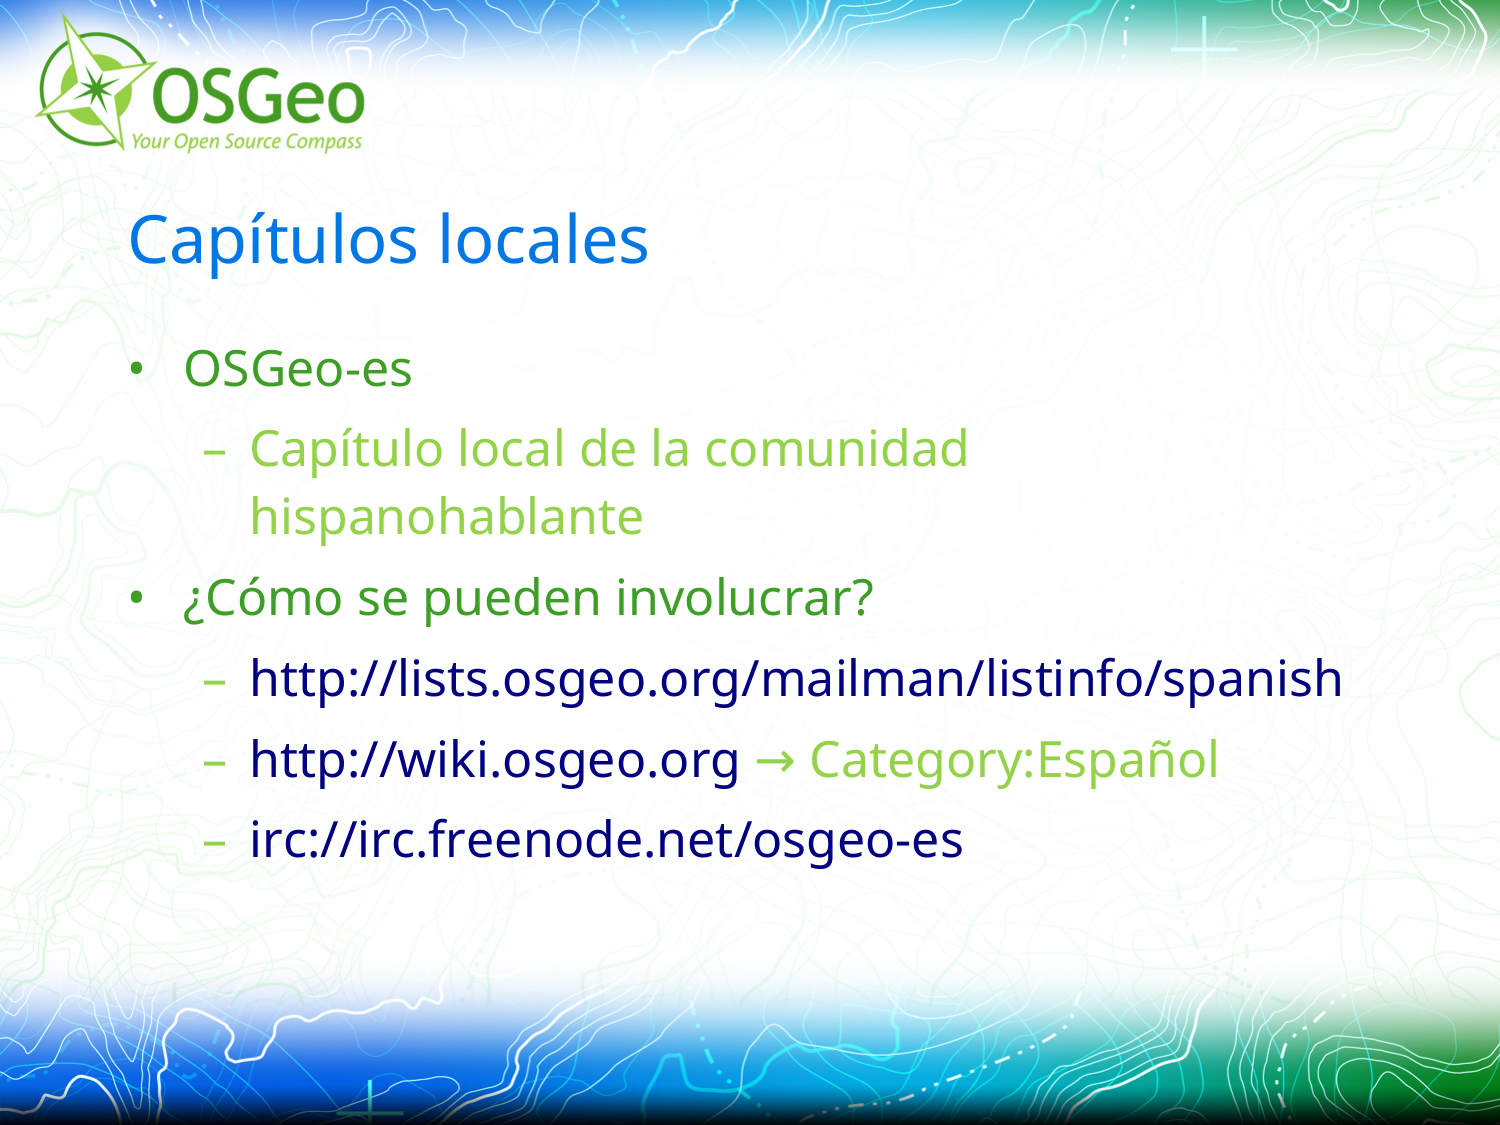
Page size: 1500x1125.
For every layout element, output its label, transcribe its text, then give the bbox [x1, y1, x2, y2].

title Capítulos locales [112, 187, 1388, 288]
list OSGeo-es Capítulo local de la comunidad hispanohablante ¿Cómo se pueden involucrar? http://lists.osgeo.org/mailman/listinfo/spanish http://wiki.osgeo.org → Category:Español irc://irc.freenode.net/osgeo-es [112, 324, 1388, 1068]
picture [0, 0, 1500, 1125]
